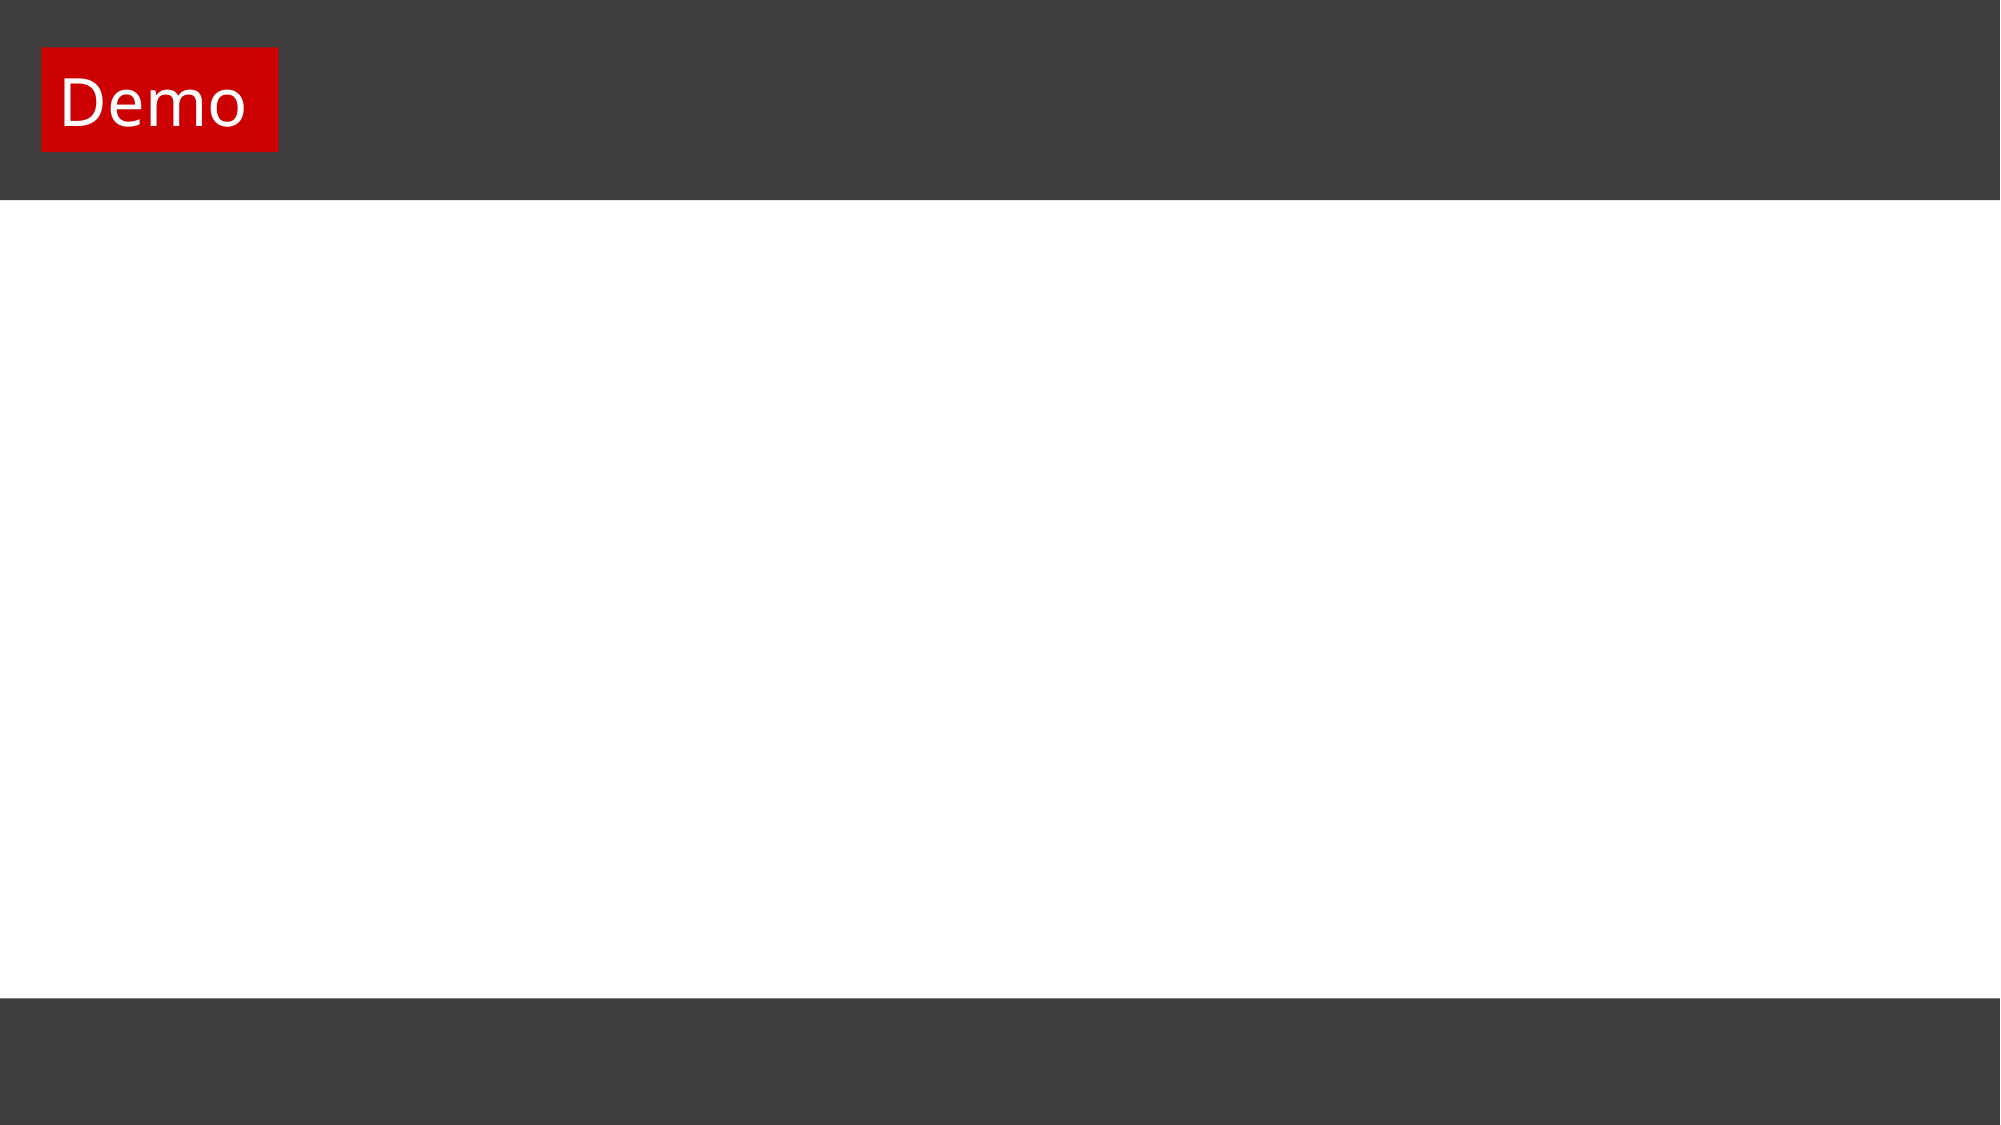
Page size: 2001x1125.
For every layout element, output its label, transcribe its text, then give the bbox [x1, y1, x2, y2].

text_box [0, 998, 2000, 1125]
text_box [0, 0, 2000, 200]
text_box Demo [41, 47, 279, 153]
